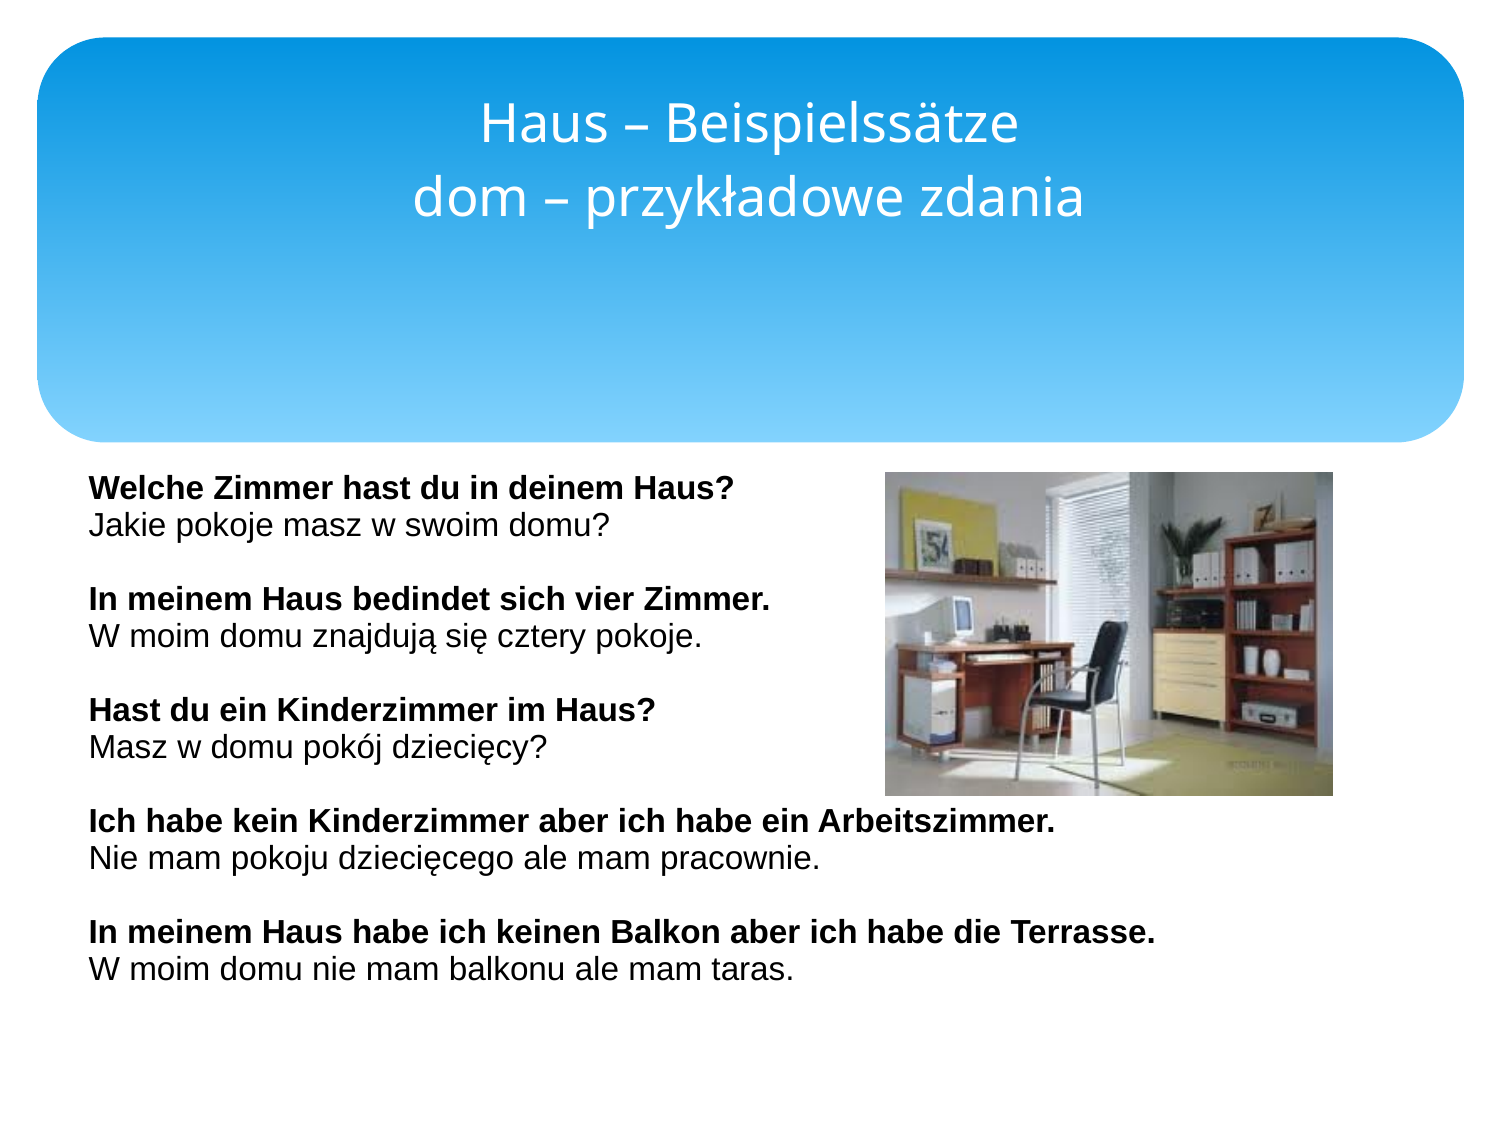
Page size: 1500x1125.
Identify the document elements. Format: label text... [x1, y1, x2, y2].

subtitle Welche Zimmer hast du in deinem Haus? Jakie pokoje masz w swoim domu? In meinem Haus bedindet sich vier Zimmer. W moim domu znajdują się cztery pokoje. Hast du ein Kinderzimmer im Haus? Masz w domu pokój dziecięcy? Ich habe kein Kinderzimmer aber ich habe ein Arbeitszimmer. Nie mam pokoju dziecięcego ale mam pracownie. In meinem Haus habe ich keinen Balkon aber ich habe die Terrasse. W moim domu nie mam balkonu ale mam taras. [88, 452, 1304, 1004]
title Haus – Beispielssätze dom – przykładowe zdania [75, 62, 1425, 254]
picture [885, 472, 1333, 796]
